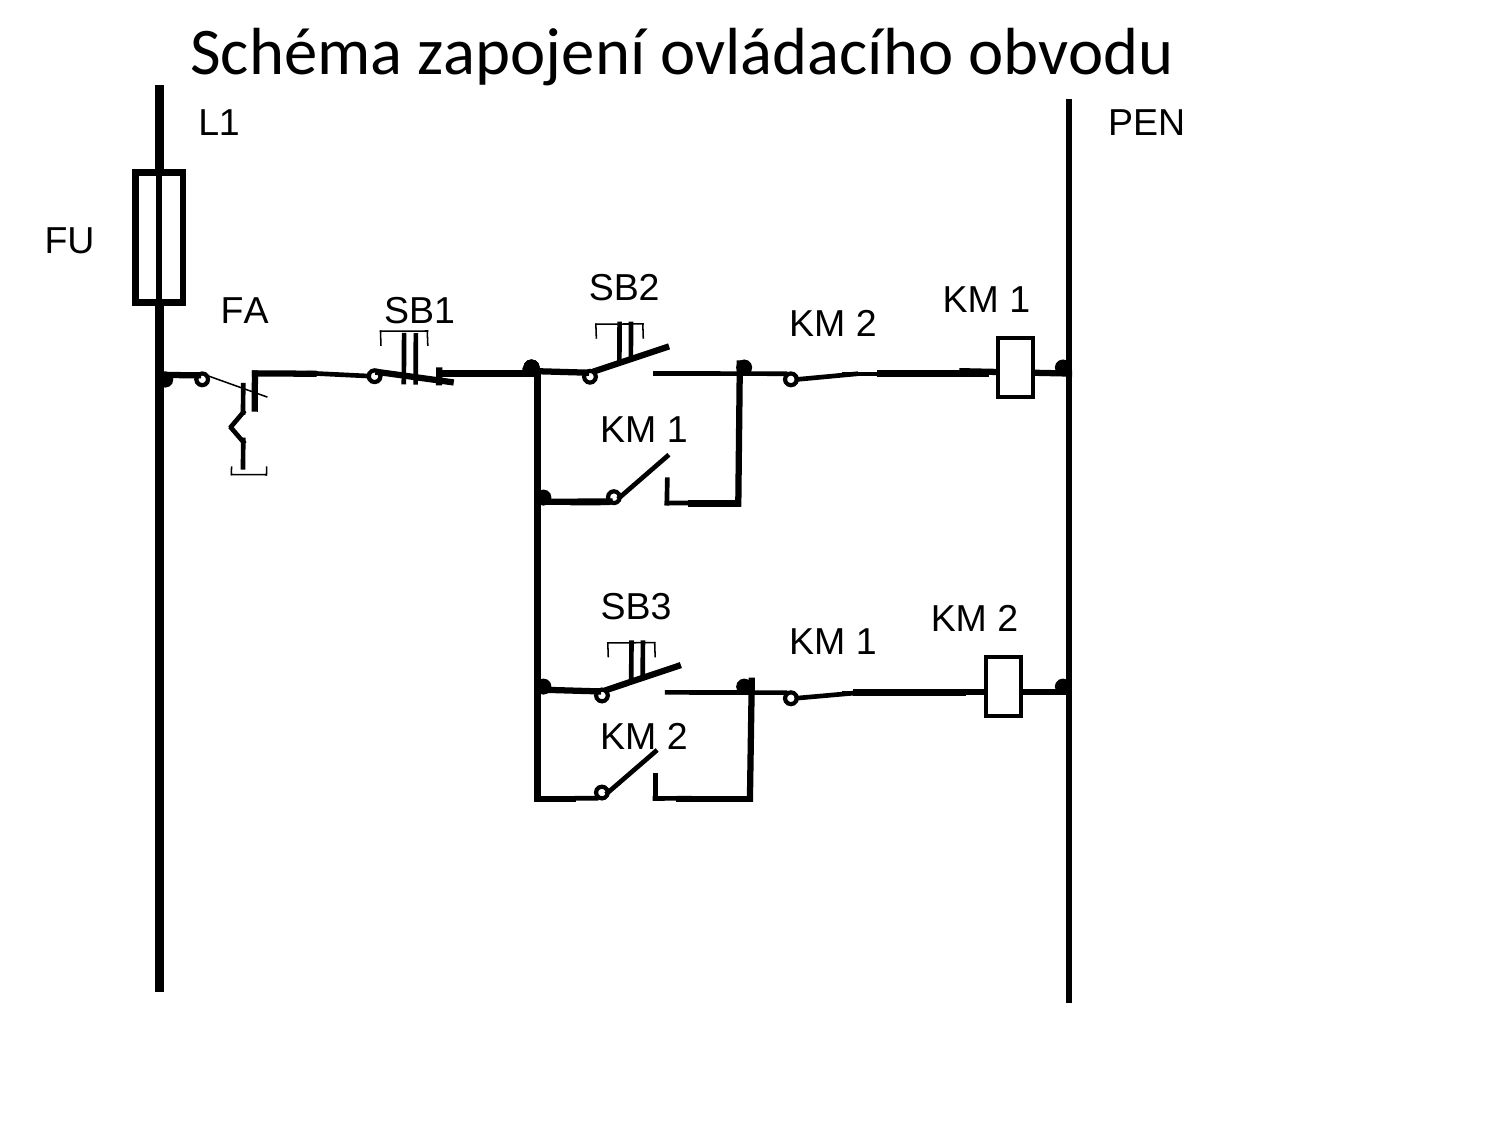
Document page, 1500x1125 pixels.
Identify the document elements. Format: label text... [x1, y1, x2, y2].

text_box [997, 338, 1034, 397]
text_box [369, 370, 381, 383]
text_box Schéma zapojení ovládacího obvodu [175, 0, 1190, 96]
text_box FA [205, 278, 284, 340]
text_box L1 [183, 90, 255, 151]
text_box [608, 491, 619, 504]
text_box [596, 689, 608, 702]
text_box FU [29, 207, 110, 269]
text_box [135, 172, 156, 303]
text_box KM 1 [585, 397, 703, 458]
text_box [584, 370, 596, 383]
text_box PEN [1093, 90, 1201, 151]
text_box KM 1 [927, 267, 1046, 328]
text_box SB1 [369, 278, 470, 340]
text_box KM 1 [774, 609, 892, 671]
text_box [738, 680, 748, 693]
text_box [785, 692, 797, 705]
text_box [541, 491, 550, 498]
text_box KM 2 [916, 586, 1034, 647]
text_box [743, 361, 751, 371]
text_box [162, 172, 184, 303]
text_box [785, 373, 797, 386]
text_box SB3 [585, 574, 687, 635]
text_box [985, 657, 1022, 716]
text_box [159, 373, 172, 386]
text_box [596, 786, 607, 799]
text_box [1056, 680, 1066, 693]
text_box [525, 361, 538, 370]
text_box SB2 [574, 255, 675, 316]
text_box KM 2 [774, 290, 892, 352]
text_box [1056, 361, 1066, 374]
text_box [541, 680, 550, 686]
text_box [196, 373, 209, 386]
text_box KM 2 [585, 704, 703, 765]
